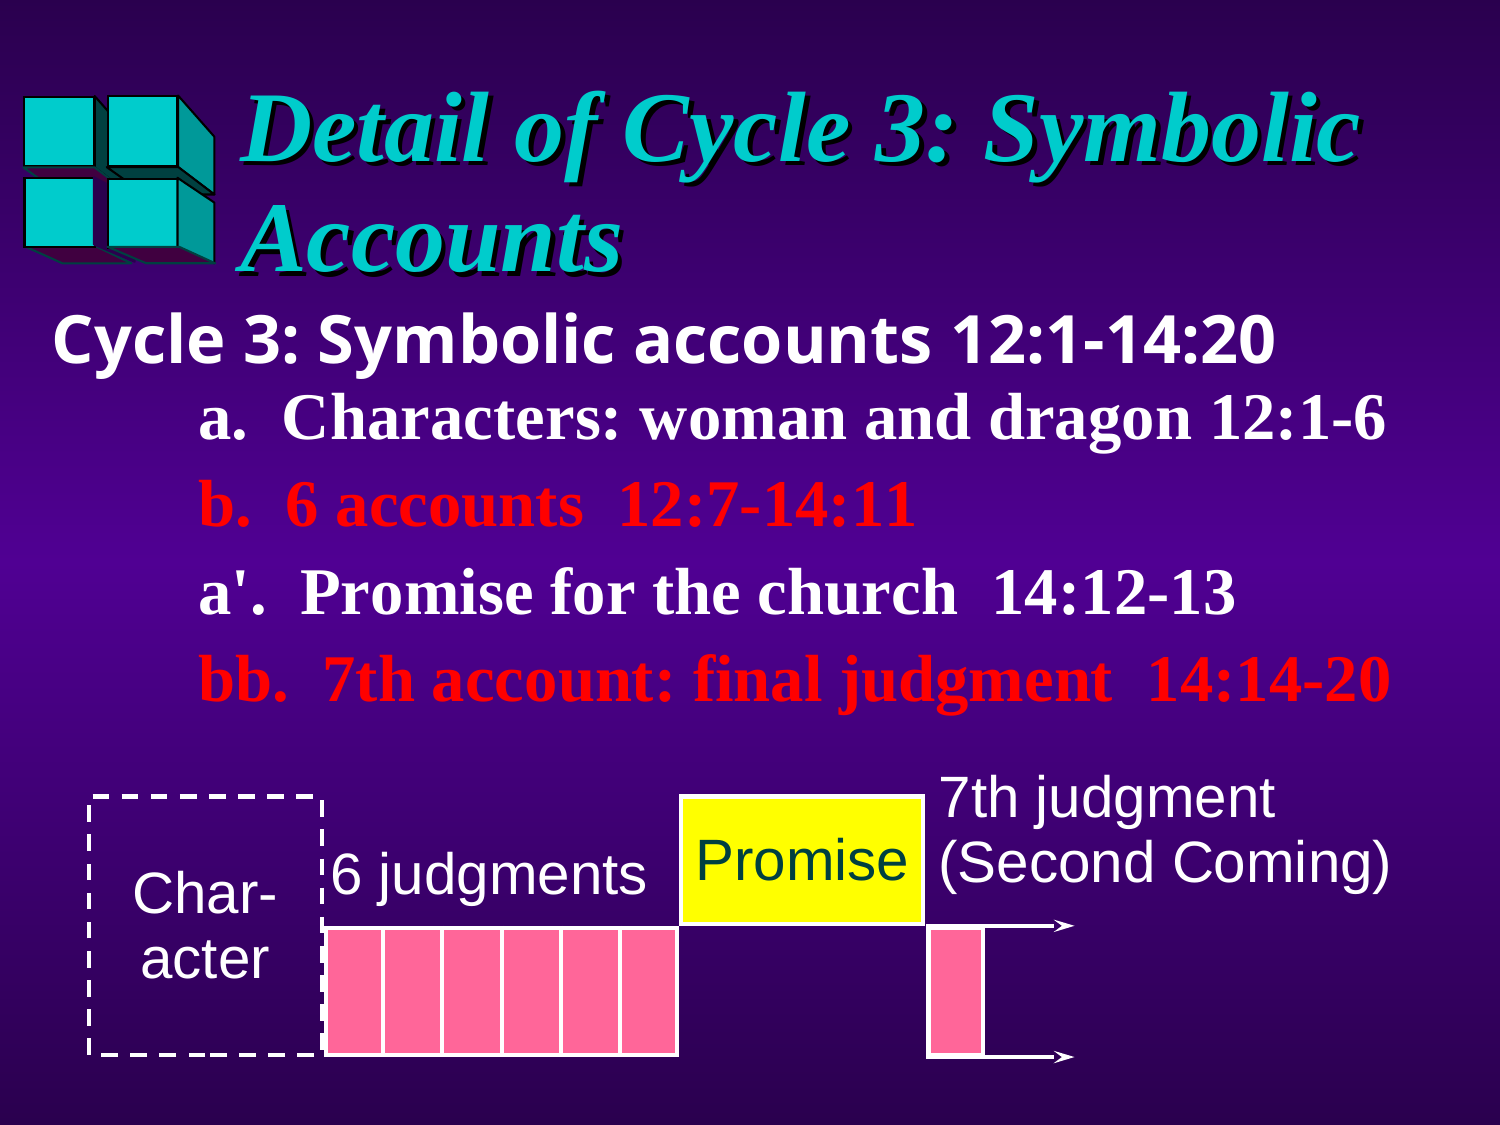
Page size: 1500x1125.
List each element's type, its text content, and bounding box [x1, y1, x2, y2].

text_box Char- acter [88, 796, 322, 1055]
text_box a'. Promise for the church 14:12-13 [112, 547, 1460, 635]
text_box Promise [681, 796, 923, 924]
text_box 7th judgment (Second Coming) [924, 757, 1461, 902]
text_box [444, 927, 500, 1055]
text_box bb. 7th account: final judgment 14:14-20 [112, 635, 1460, 726]
text_box [563, 927, 618, 1055]
text_box b. 6 accounts 12:7-14:11 [112, 460, 1460, 547]
text_box [622, 927, 678, 1055]
text_box [385, 927, 440, 1055]
text_box [325, 927, 381, 1055]
text_box 6 judgments [315, 835, 681, 915]
list Cycle 3: Symbolic accounts 12:1-14:20 [37, 285, 1497, 388]
text_box [928, 927, 984, 1055]
text_box a. Characters: woman and dragon 12:1-6 [112, 372, 1460, 460]
text_box [504, 927, 559, 1055]
title Detail of Cycle 3: Symbolic Accounts [224, 64, 1388, 285]
